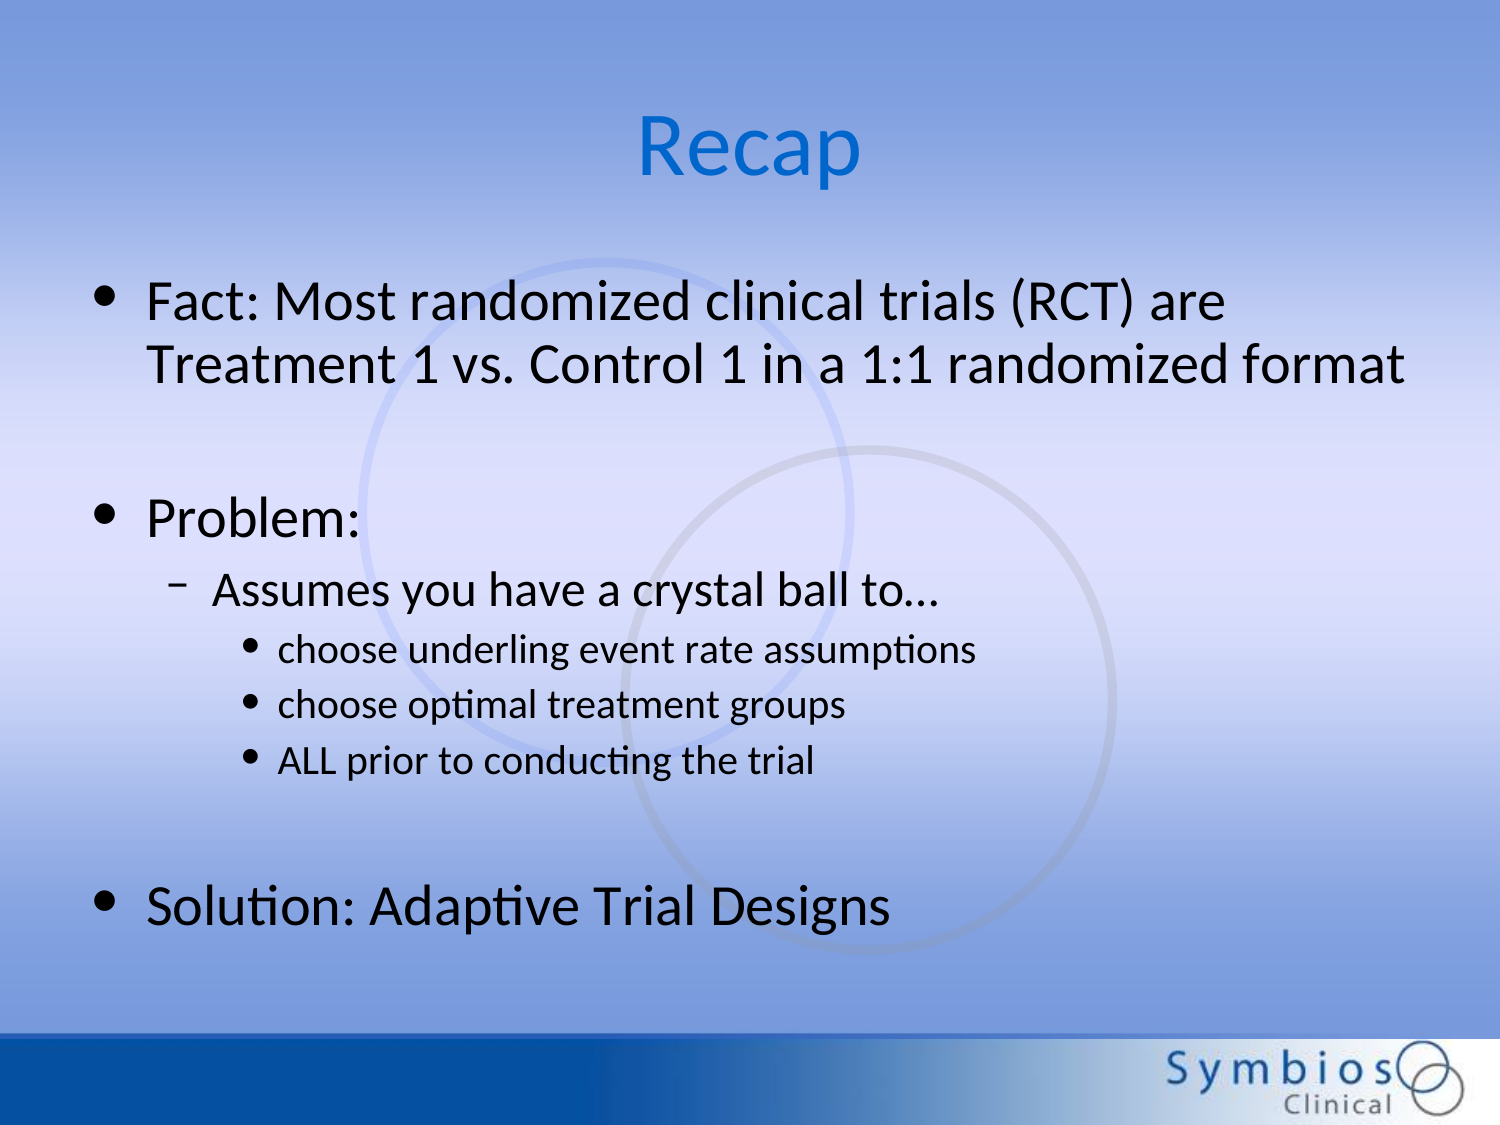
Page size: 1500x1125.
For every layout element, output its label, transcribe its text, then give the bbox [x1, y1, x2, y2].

picture [0, 0, 1500, 1125]
list Fact: Most randomized clinical trials (RCT) are Treatment 1 vs. Control 1 in a 1:1 randomized format Problem: Assumes you have a crystal ball to… choose underling event rate assumptions choose optimal treatment groups ALL prior to conducting the trial Solution: Adaptive Trial Designs [75, 262, 1426, 1019]
title Recap [75, 45, 1426, 233]
